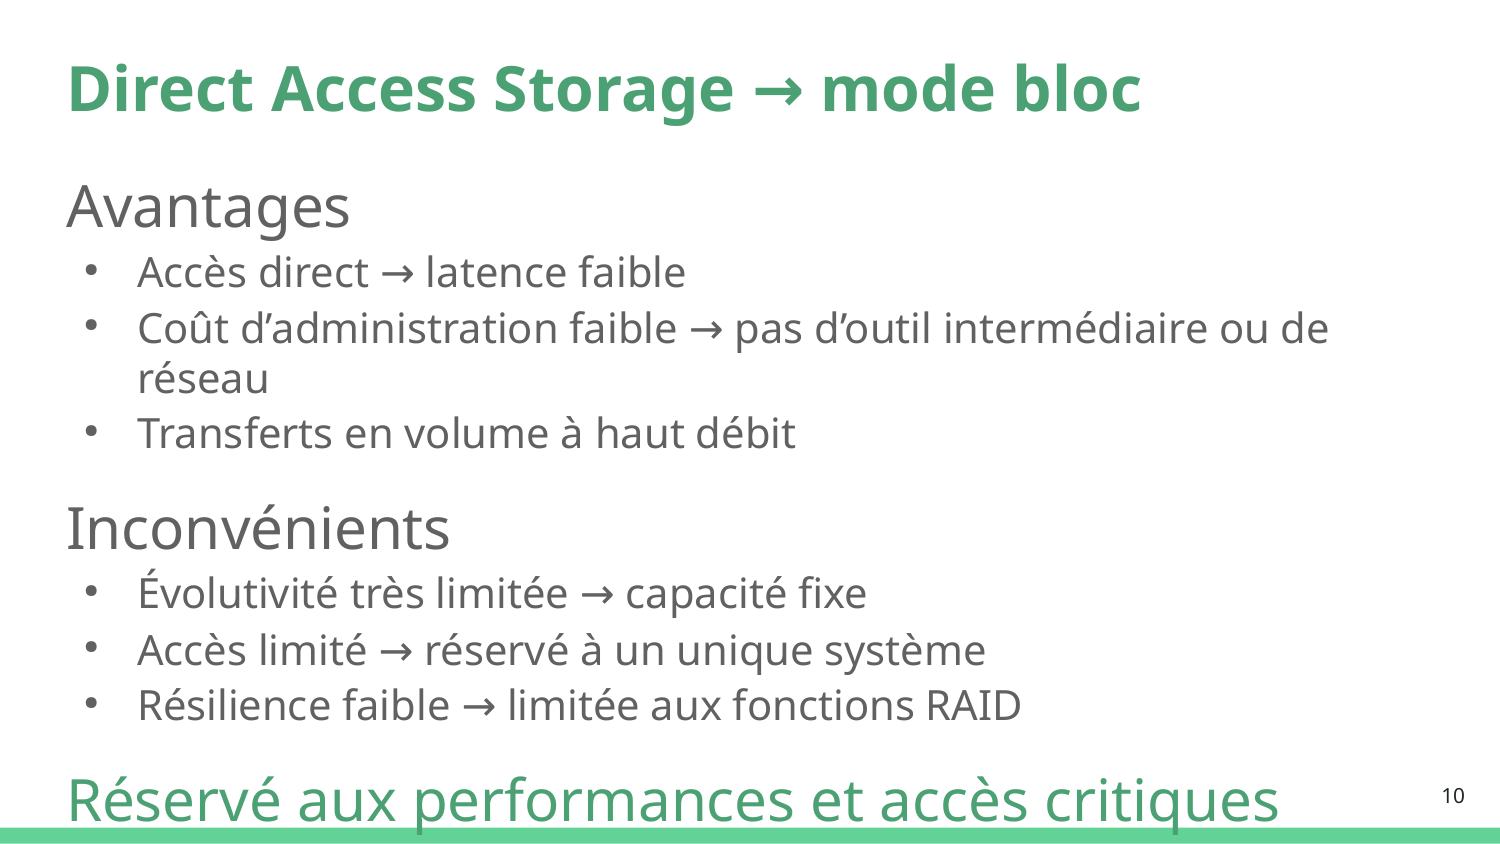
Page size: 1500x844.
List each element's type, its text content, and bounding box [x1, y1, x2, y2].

title Direct Access Storage → mode bloc [51, 23, 1449, 117]
list Avantages Accès direct → latence faible Coût d’administration faible → pas d’outil intermédiaire ou de réseau Transferts en volume à haut débit Inconvénients Évolutivité très limitée → capacité fixe Accès limité → réservé à un unique système Résilience faible → limitée aux fonctions RAID Réservé aux performances et accès critiques [51, 144, 1449, 805]
slide_number <numéro> [1389, 764, 1480, 830]
